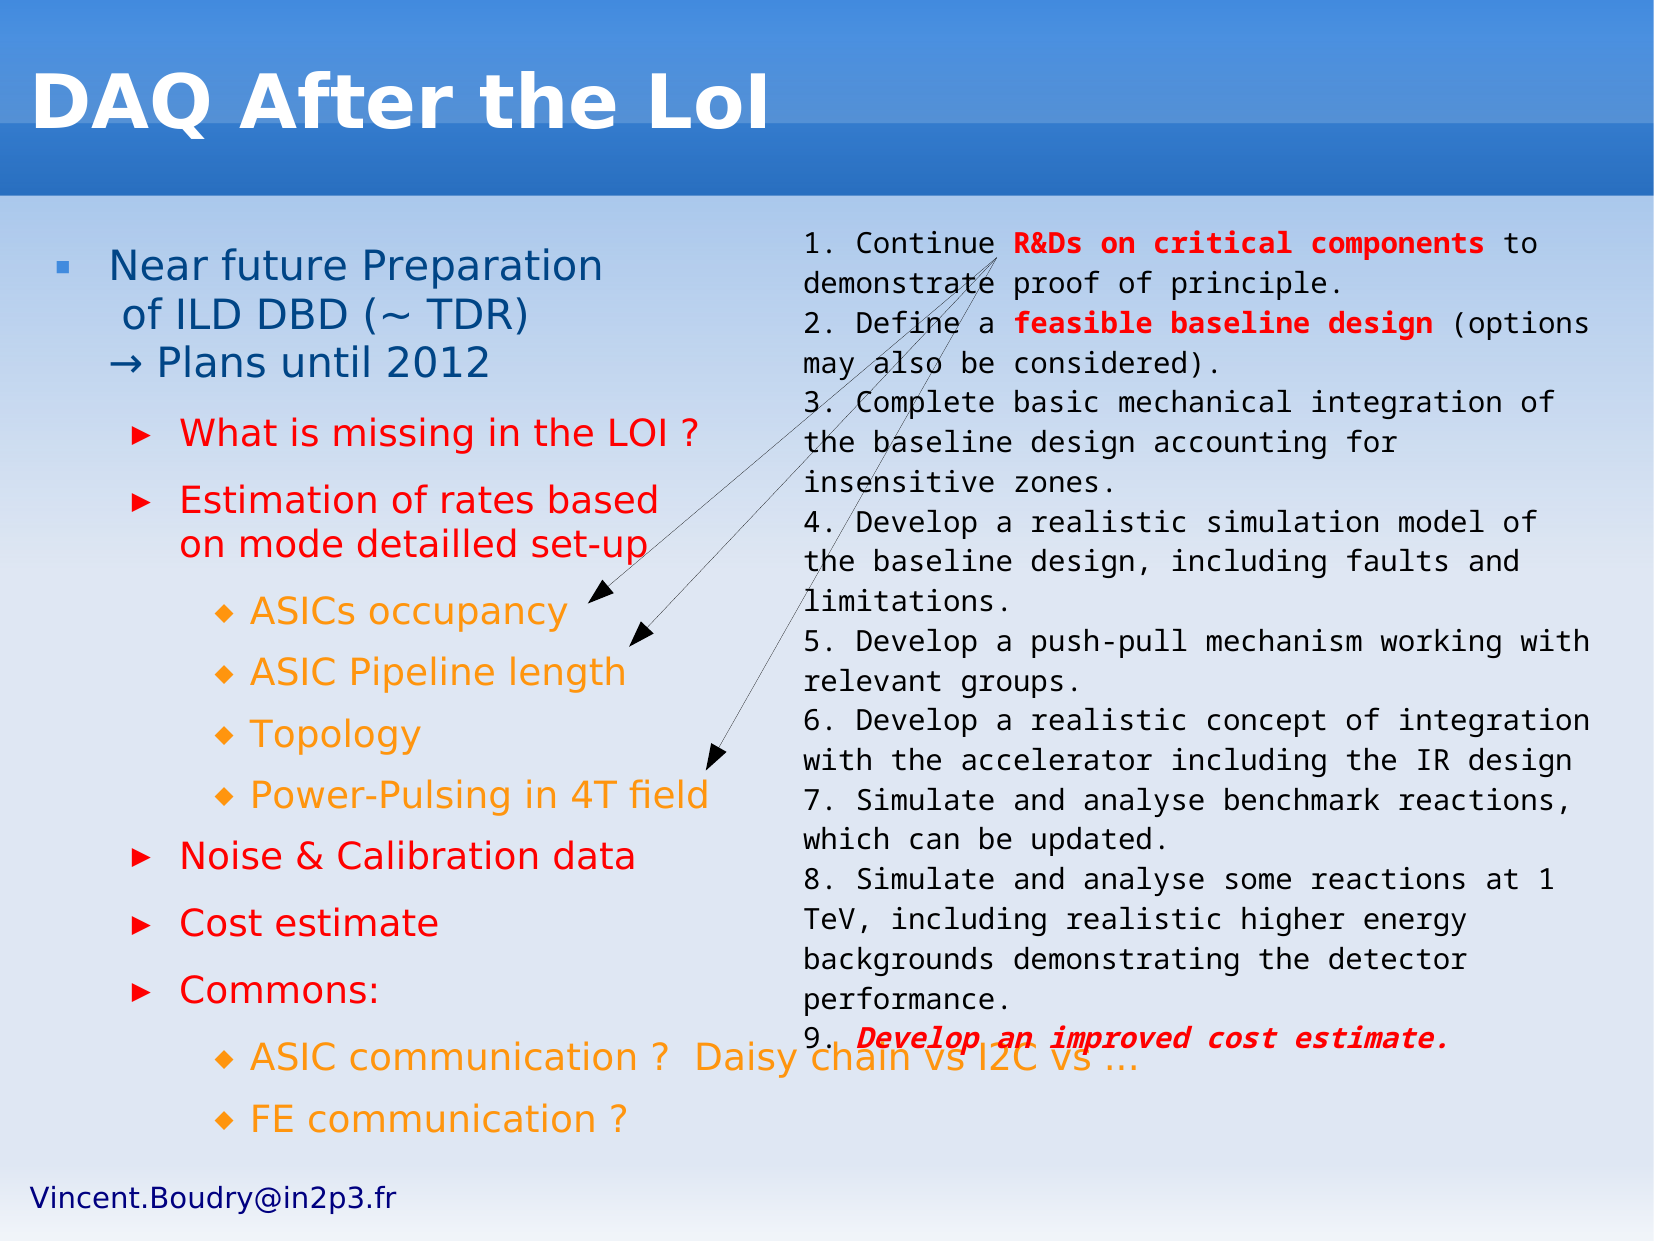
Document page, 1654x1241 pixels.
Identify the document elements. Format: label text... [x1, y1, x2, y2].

title DAQ After the LoI [29, 7, 1654, 200]
list Near future Preparation of ILD DBD (~ TDR) → Plans until 2012 What is missing in the LOI ? Estimation of rates based on mode detailled set-up ASICs occupancy ASIC Pipeline length Topology Power-Pulsing in 4T field Noise & Calibration data Cost estimate Commons: ASIC communication ? Daisy chain vs I2C vs ... FE communication ? [37, 242, 1573, 1143]
text_box 1. Continue R&Ds on critical components to demonstrate proof of principle. 2. Define a feasible baseline design (options may also be considered). 3. Complete basic mechanical integration of the baseline design accounting for insensitive zones. 4. Develop a realistic simulation model of the baseline design, including faults and limitations. 5. Develop a push-pull mechanism working with relevant groups. 6. Develop a realistic concept of integration with the accelerator including the IR design 7. Simulate and analyse benchmark reactions, which can be updated. 8. Simulate and analyse some reactions at 1 TeV, including realistic higher energy backgrounds demonstrating the detector performance. 9. Develop an improved cost estimate. [788, 263, 993, 623]
picture [0, 0, 1654, 1241]
text_box 1. Continue R&Ds on critical components to demonstrate proof of principle. 2. Define a feasible baseline design (options may also be considered). 3. Complete basic mechanical integration of the baseline design accounting for insensitive zones. 4. Develop a realistic simulation model of the baseline design, including faults and limitations. 5. Develop a push-pull mechanism working with relevant groups. 6. Develop a realistic concept of integration with the accelerator including the IR design 7. Simulate and analyse benchmark reactions, which can be updated. 8. Simulate and analyse some reactions at 1 TeV, including realistic higher energy backgrounds demonstrating the detector performance. 9. Develop an improved cost estimate. [788, 271, 983, 477]
text_box 1. Continue R&Ds on critical components to demonstrate proof of principle. 2. Define a feasible baseline design (options may also be considered). 3. Complete basic mechanical integration of the baseline design accounting for insensitive zones. 4. Develop a realistic simulation model of the baseline design, including faults and limitations. 5. Develop a push-pull mechanism working with relevant groups. 6. Develop a realistic concept of integration with the accelerator including the IR design 7. Simulate and analyse benchmark reactions, which can be updated. 8. Simulate and analyse some reactions at 1 TeV, including realistic higher energy backgrounds demonstrating the detector performance. 9. Develop an improved cost estimate. [788, 215, 1619, 924]
